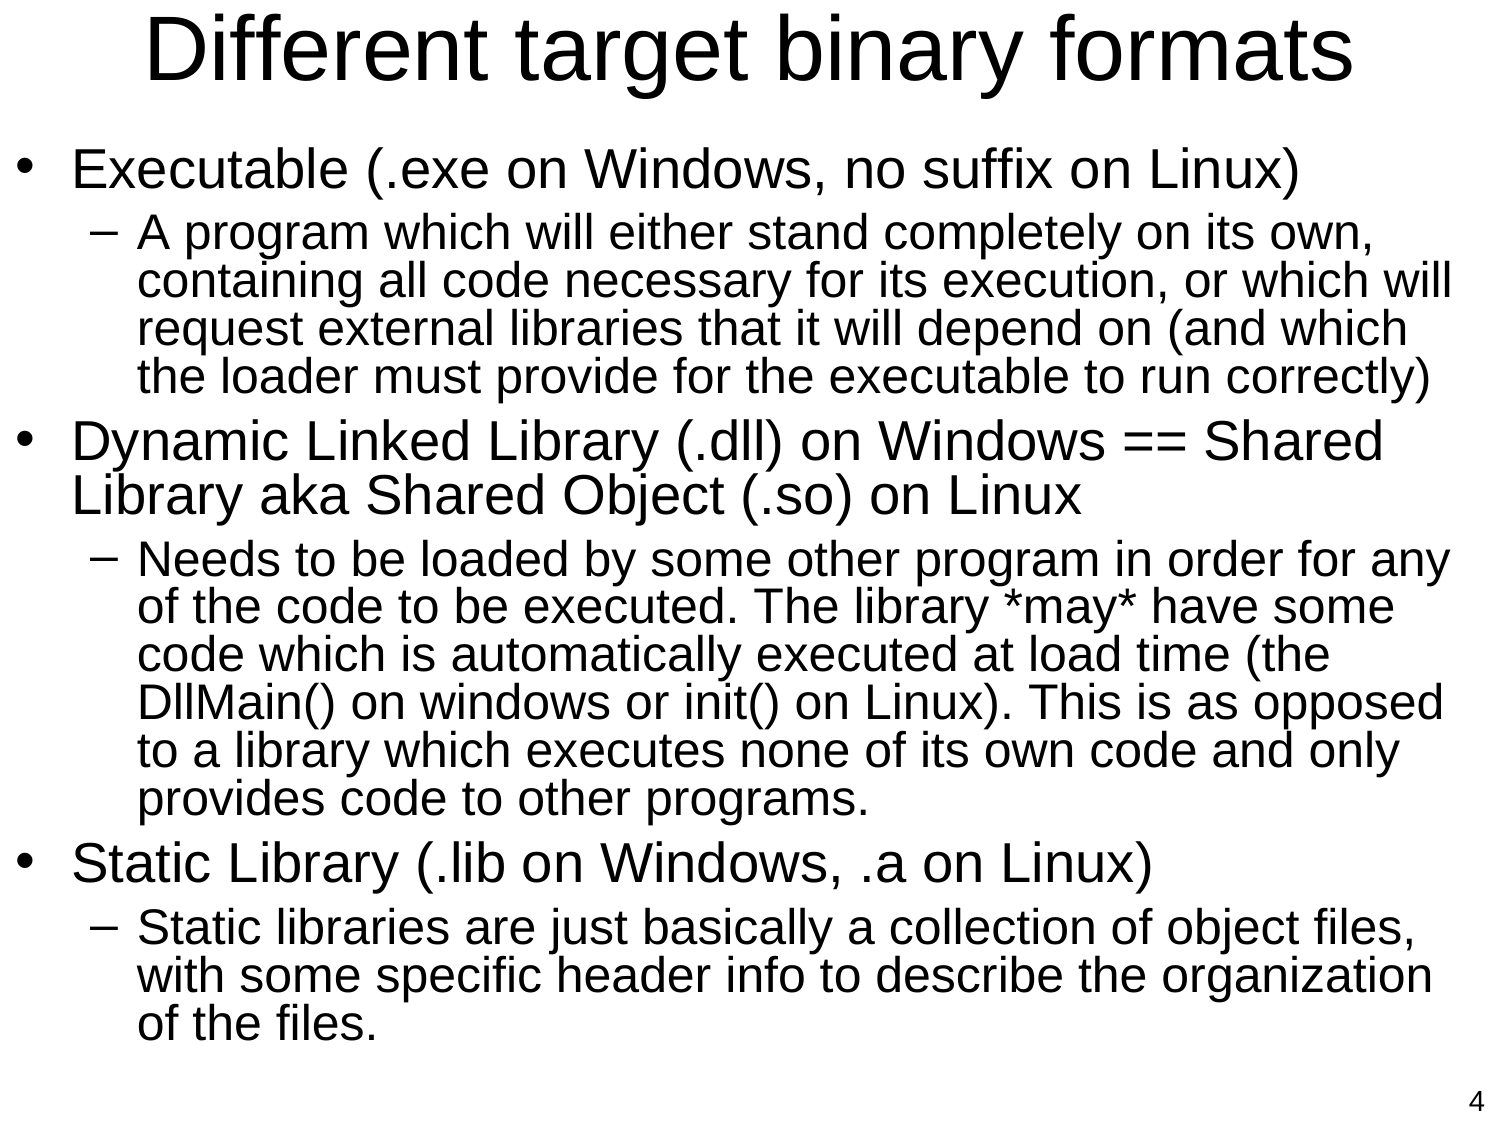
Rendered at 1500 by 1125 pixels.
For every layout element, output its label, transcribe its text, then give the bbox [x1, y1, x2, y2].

list Executable (.exe on Windows, no suffix on Linux) A program which will either stand completely on its own, containing all code necessary for its execution, or which will request external libraries that it will depend on (and which the loader must provide for the executable to run correctly) Dynamic Linked Library (.dll) on Windows == Shared Library aka Shared Object (.so) on Linux Needs to be loaded by some other program in order for any of the code to be executed. The library *may* have some code which is automatically executed at load time (the DllMain() on windows or init() on Linux). This is as opposed to a library which executes none of its own code and only provides code to other programs. Static Library (.lib on Windows, .a on Linux) Static libraries are just basically a collection of object files, with some specific header info to describe the organization of the files. [0, 137, 1500, 1125]
text_box <number> [1187, 1074, 1500, 1125]
title Different target binary formats [0, 0, 1500, 113]
